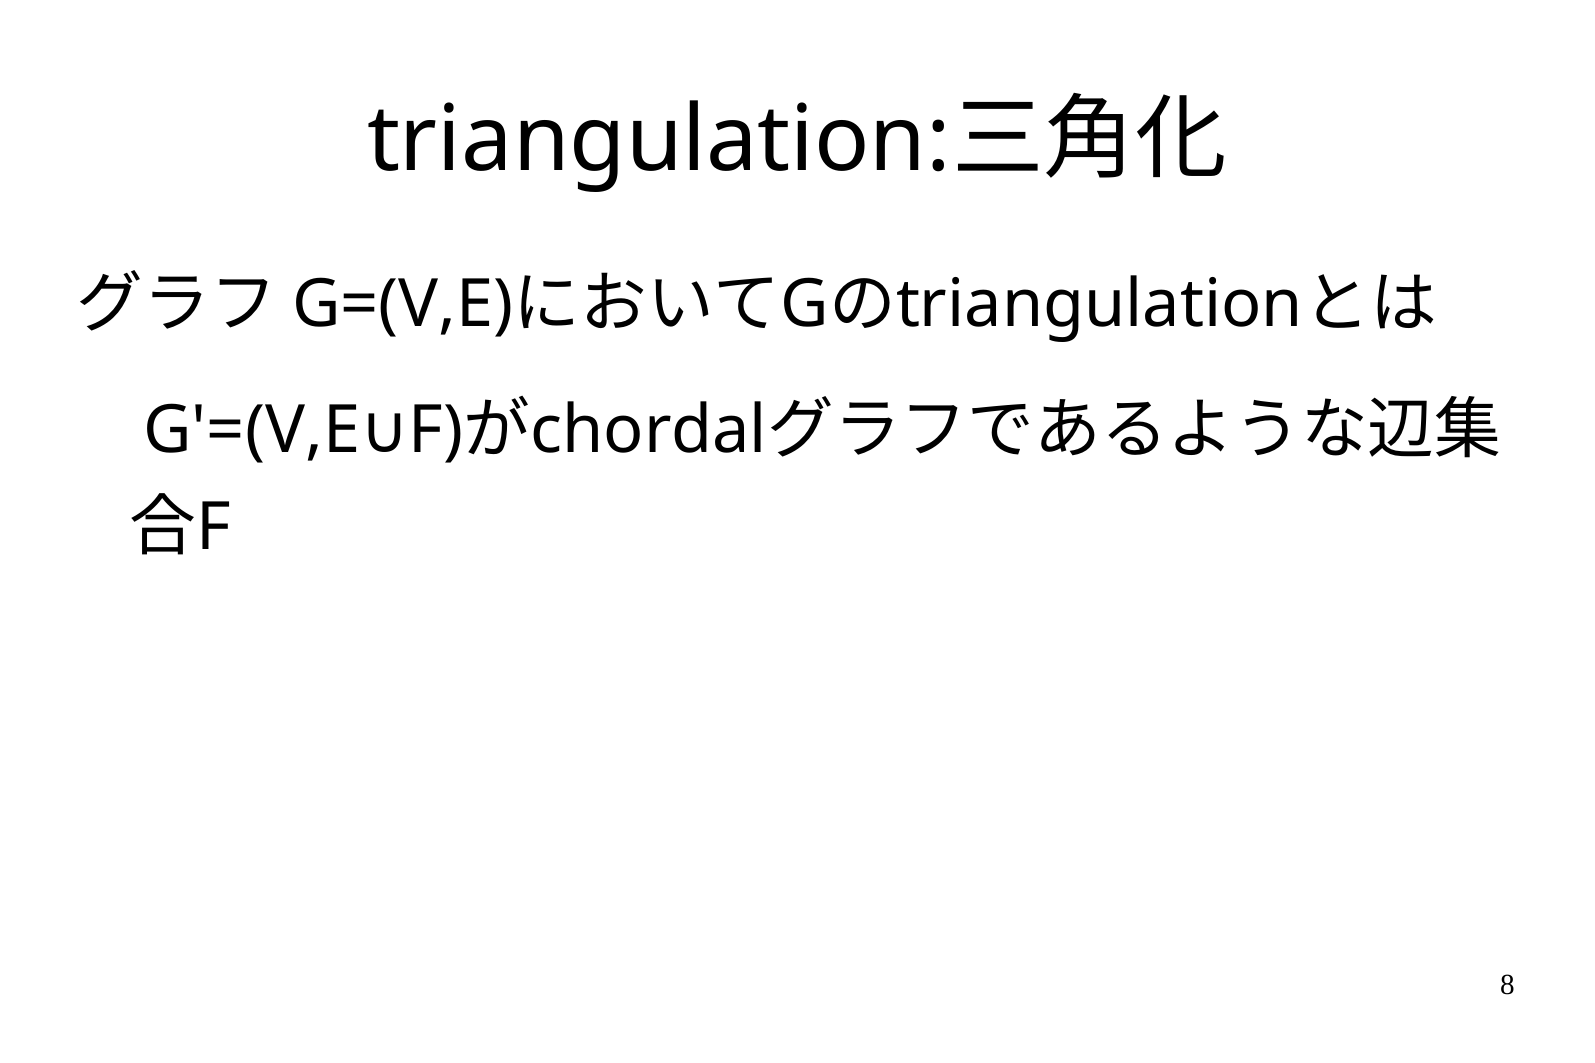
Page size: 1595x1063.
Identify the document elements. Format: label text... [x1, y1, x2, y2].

title triangulation:三角化 [79, 42, 1515, 220]
list グラフ G=(V,E)においてGのtriangulationとは G'=(V,E∪F)がchordalグラフであるような辺集合F [59, 248, 1536, 936]
